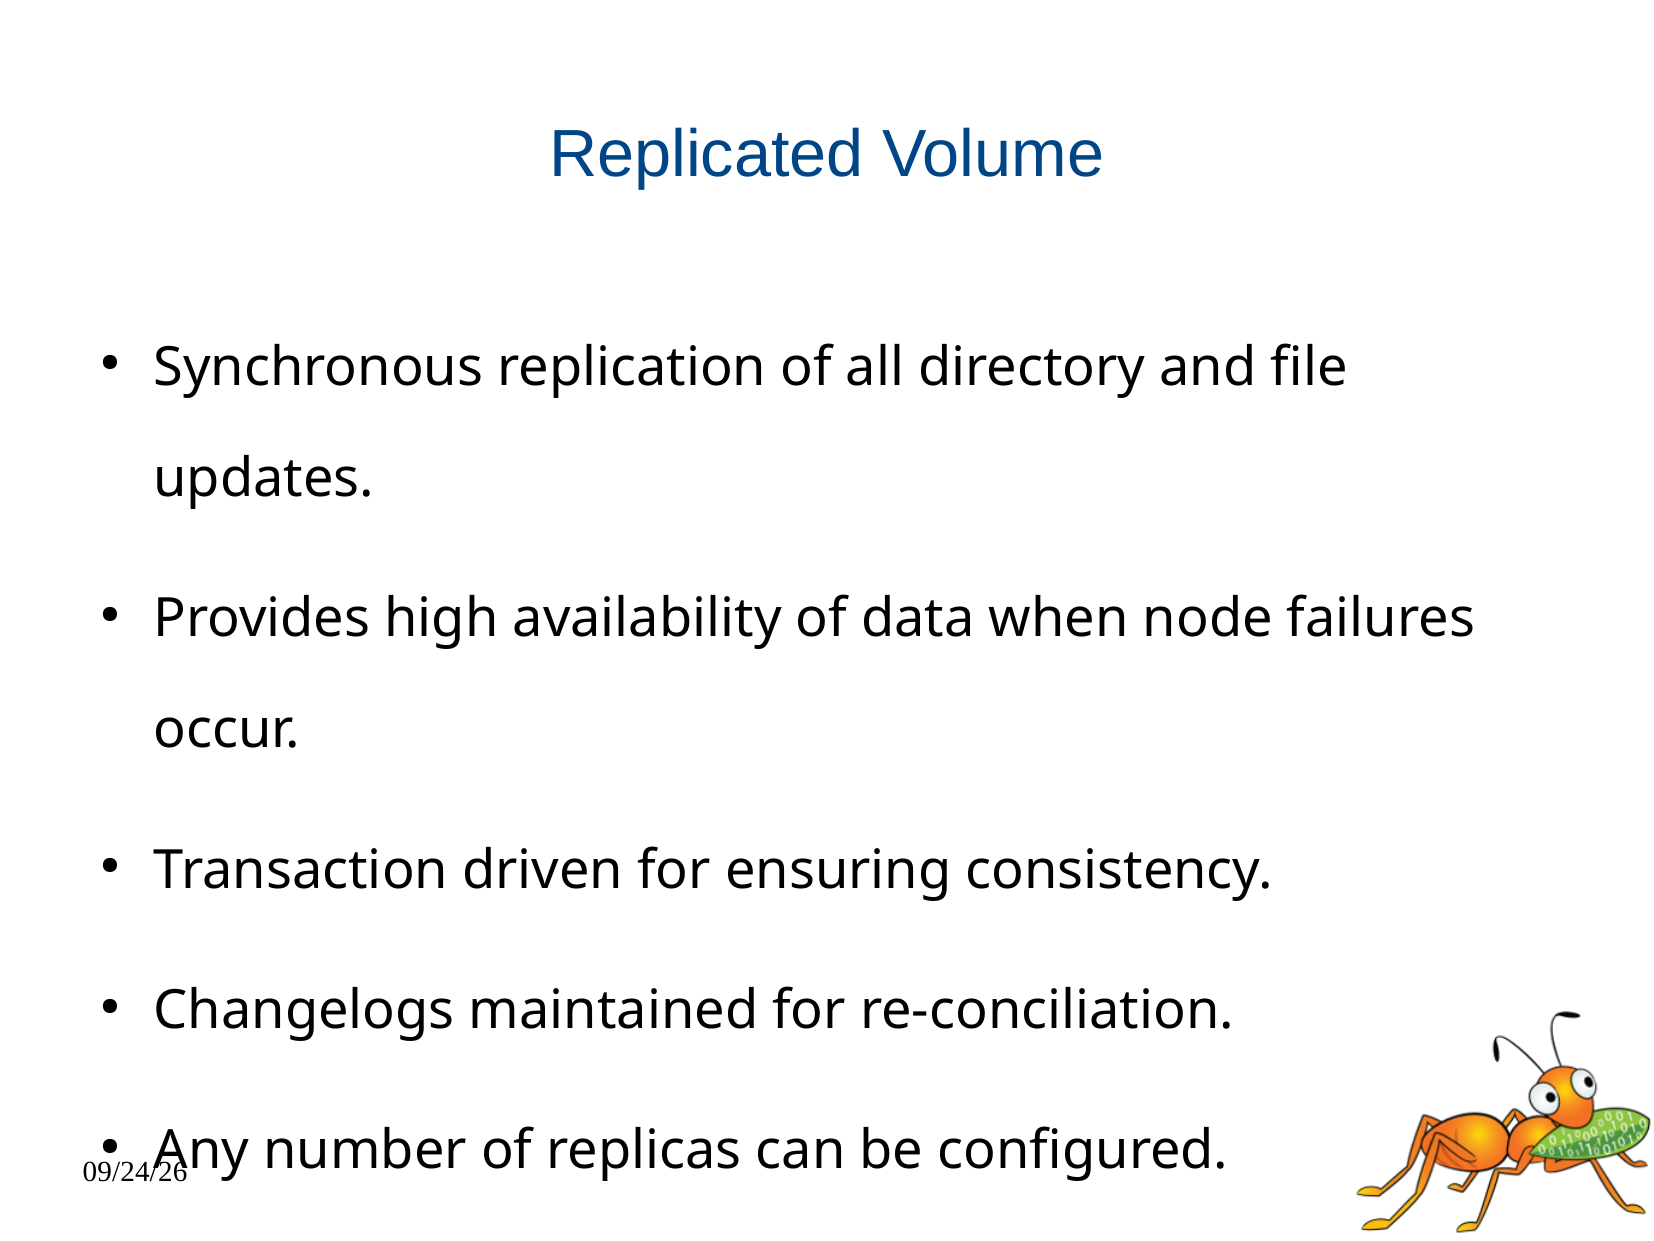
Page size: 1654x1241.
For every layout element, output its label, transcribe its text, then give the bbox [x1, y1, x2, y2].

title Replicated Volume [82, 49, 1571, 257]
picture [1353, 1009, 1654, 1235]
list Synchronous replication of all directory and file updates. Provides high availability of data when node failures occur. Transaction driven for ensuring consistency. Changelogs maintained for re-conciliation. Any number of replicas can be configured. [82, 290, 1571, 1010]
